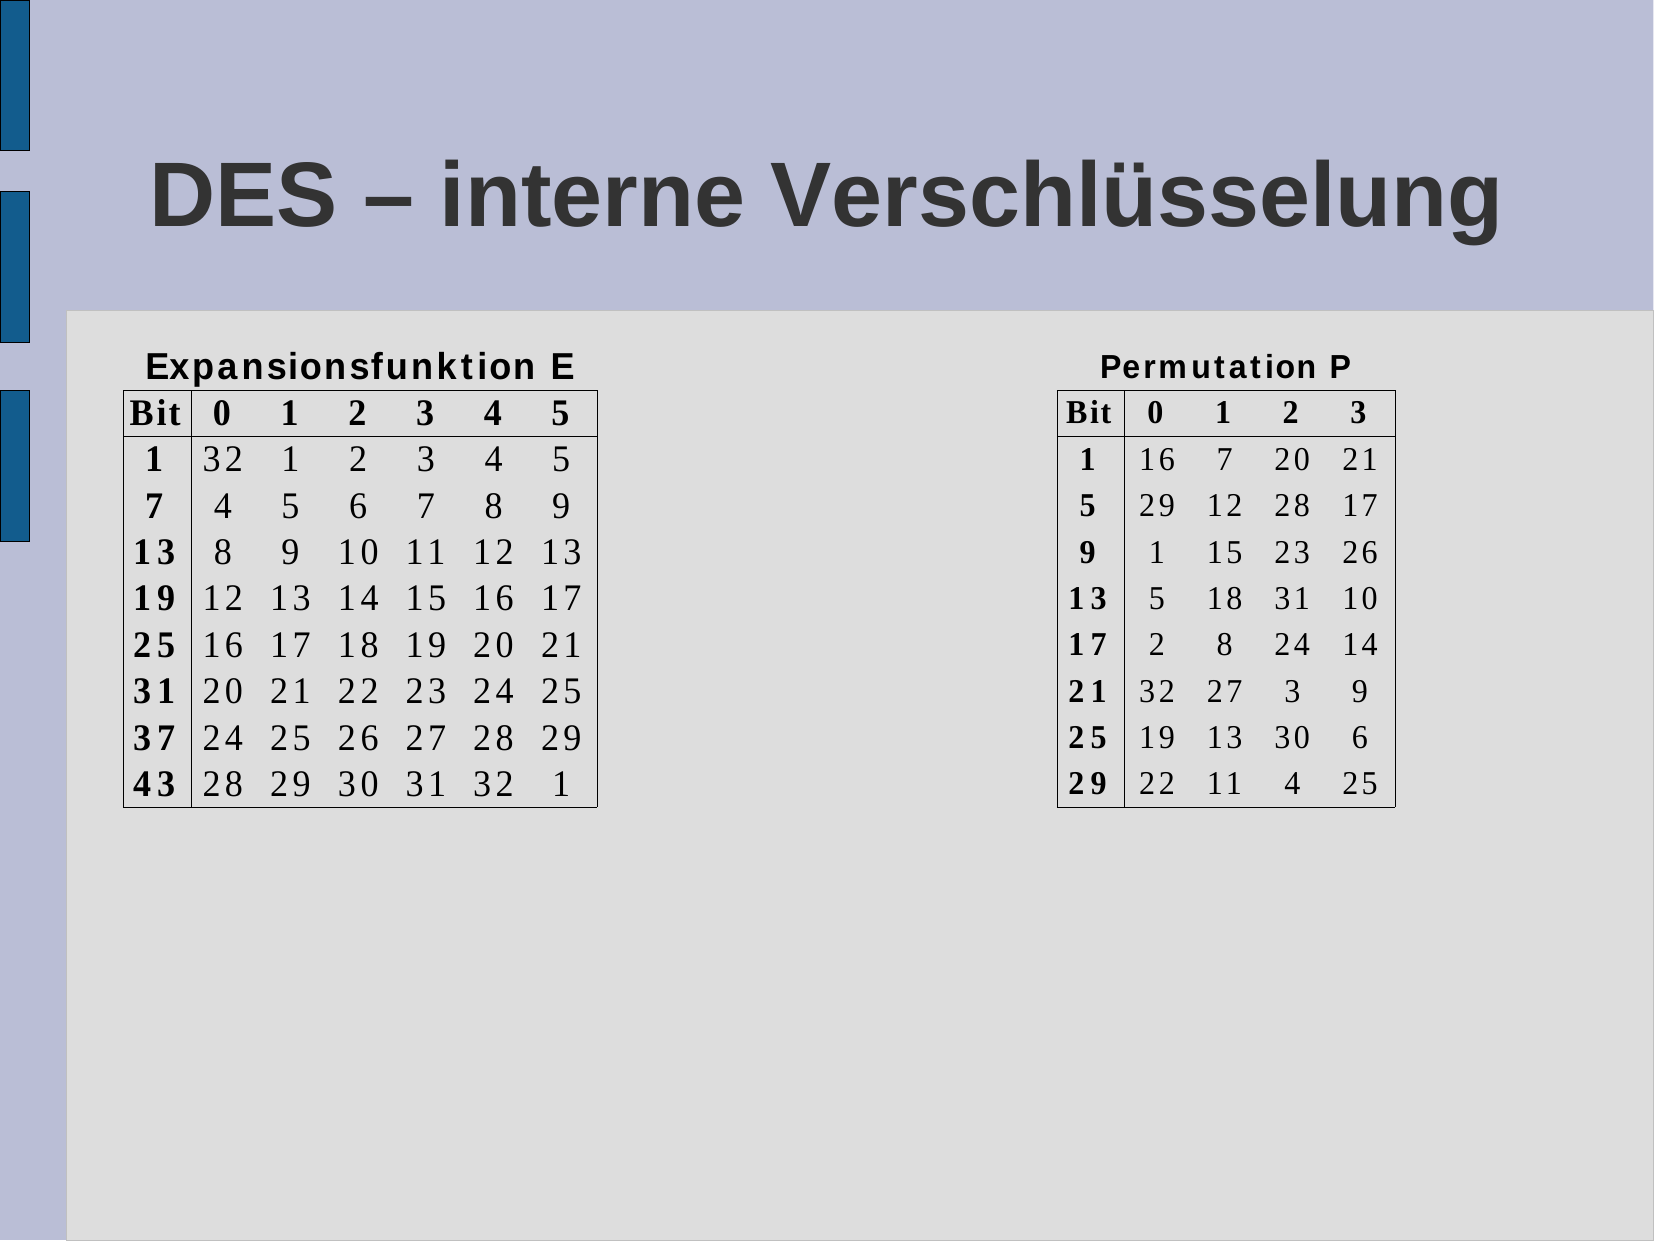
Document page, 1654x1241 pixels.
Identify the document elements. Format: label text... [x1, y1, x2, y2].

title DES – interne Verschlüsselung [121, 91, 1534, 299]
chart [121, 344, 1526, 1124]
